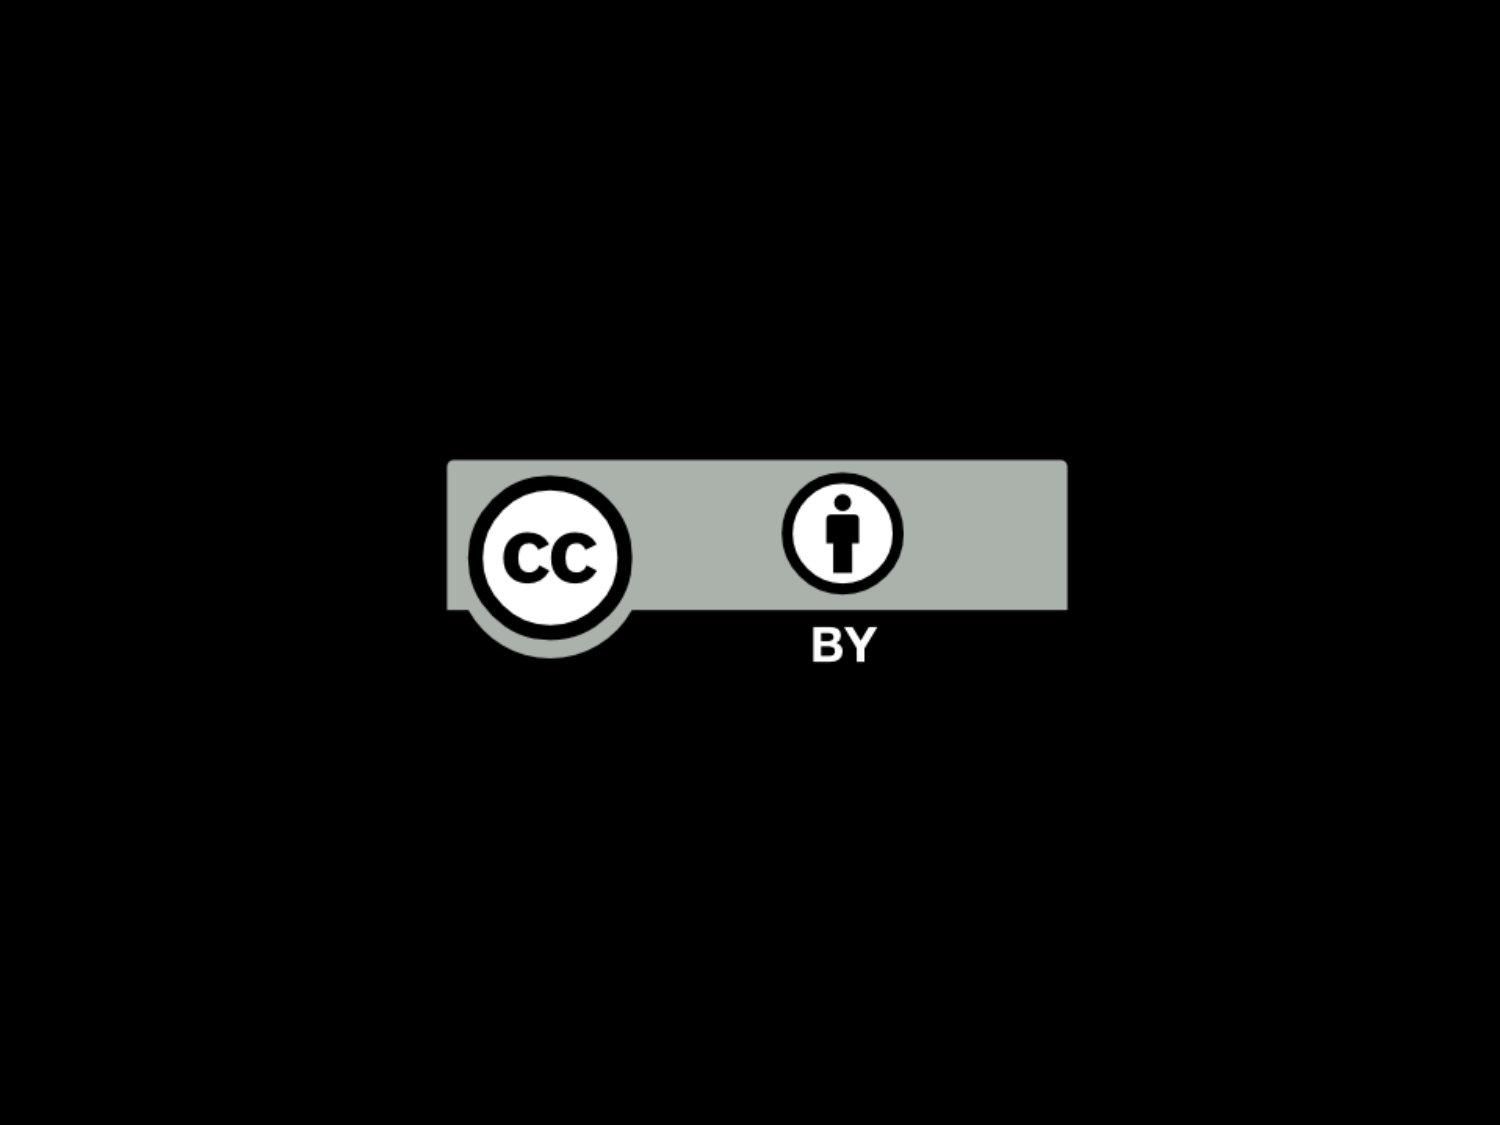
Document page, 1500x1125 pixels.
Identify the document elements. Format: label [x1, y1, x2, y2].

picture [442, 455, 1073, 676]
